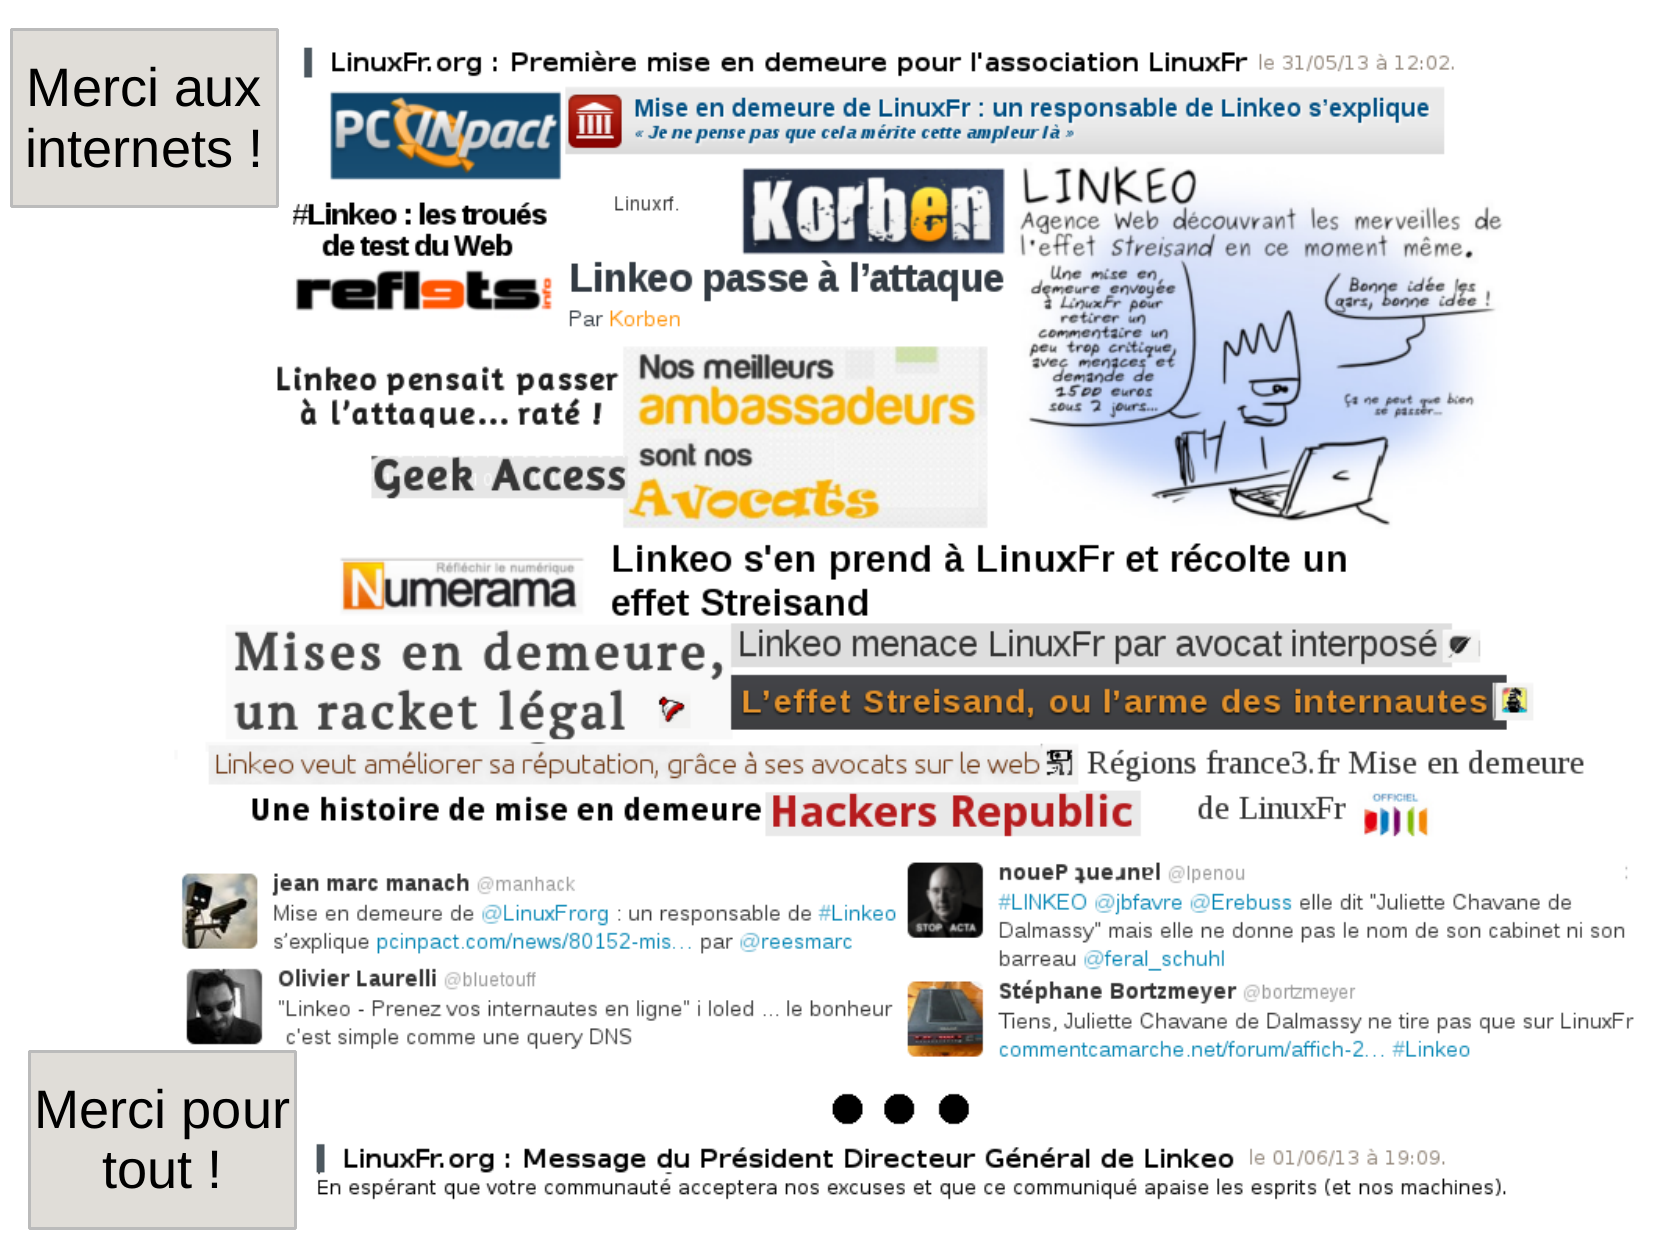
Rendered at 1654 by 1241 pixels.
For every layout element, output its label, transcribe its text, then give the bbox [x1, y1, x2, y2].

title Merci aux internets ! [11, 29, 278, 207]
title Merci pour tout ! [29, 1051, 296, 1229]
picture [134, 23, 1654, 1218]
